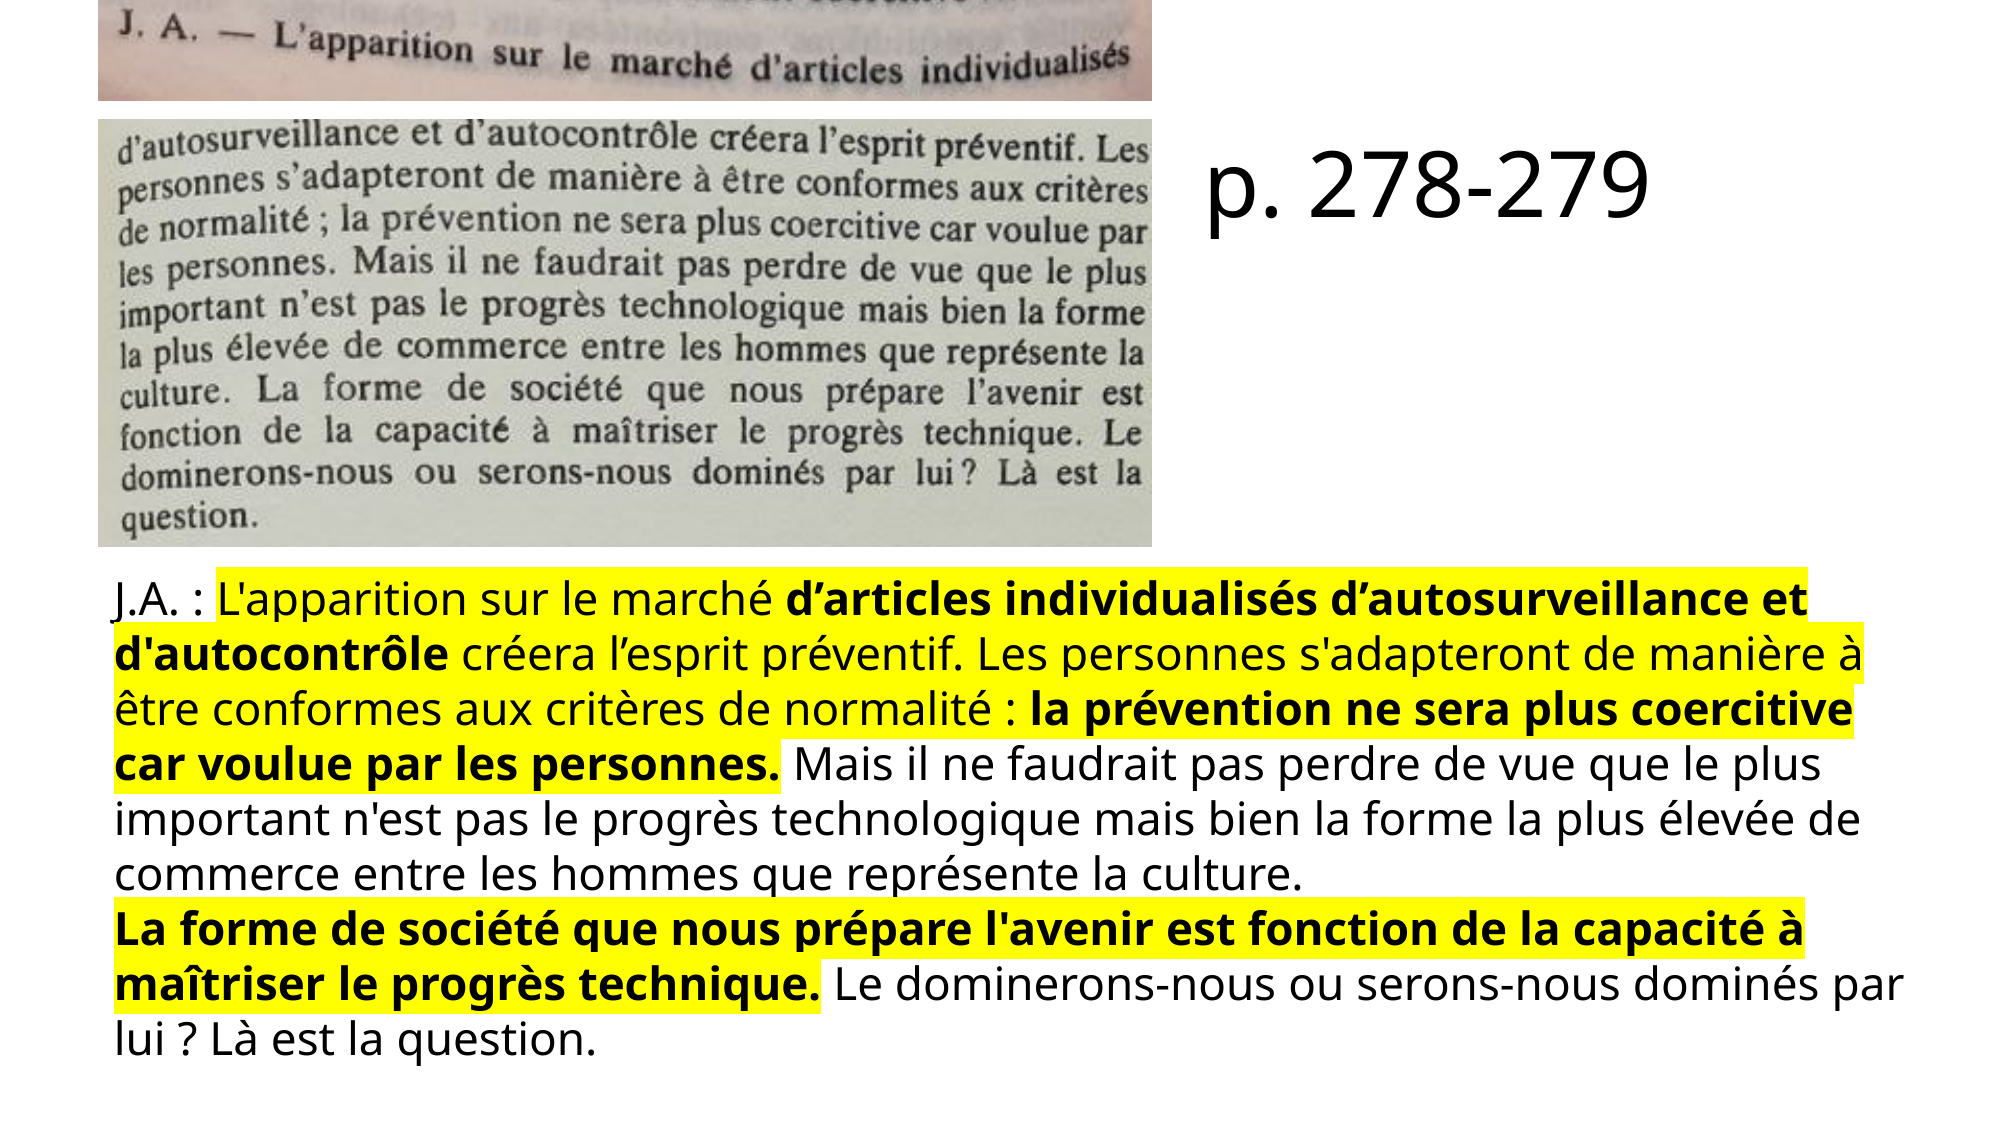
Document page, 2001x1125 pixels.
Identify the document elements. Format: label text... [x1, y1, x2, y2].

picture [98, 0, 1152, 101]
picture [98, 119, 1152, 547]
text_box J.A. : L'apparition sur le marché d’articles individualisés d’autosurveillance et d'autocontrôle créera l’esprit préventif. Les personnes s'adapteront de manière à être conformes aux critères de normalité : la prévention ne sera plus coercitive car voulue par les personnes. Mais il ne faudrait pas perdre de vue que le plus important n'est pas le progrès technologique mais bien la forme la plus élevée de commerce entre les hommes que représente la culture. La forme de société que nous prépare l'avenir est fonction de la capacité à maîtriser le progrès technique. Le dominerons-nous ou serons-nous dominés par lui ? Là est la question. [99, 563, 1944, 1072]
title p. 278-279 [1116, 79, 1740, 297]
